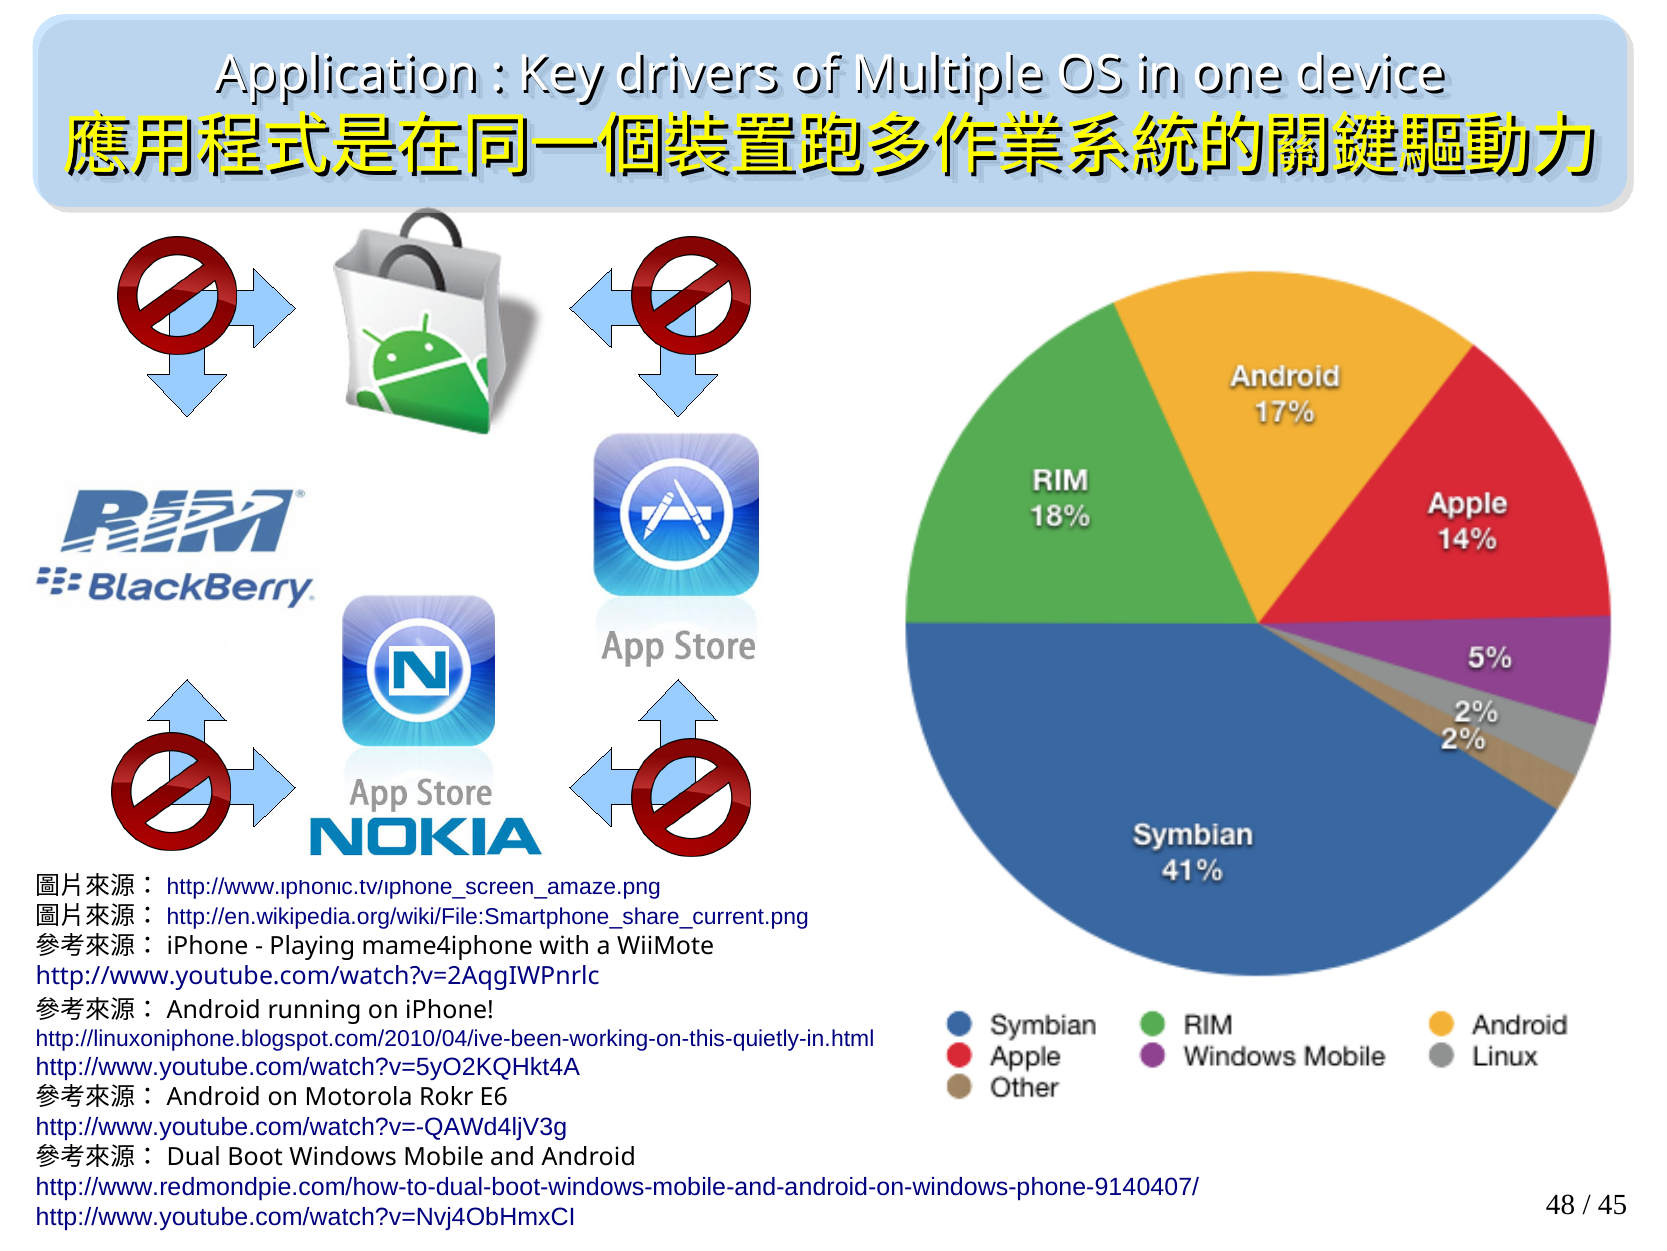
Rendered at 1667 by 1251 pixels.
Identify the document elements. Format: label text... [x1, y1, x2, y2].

text_box [147, 679, 227, 732]
text_box [147, 355, 227, 417]
text_box [638, 355, 718, 417]
picture [631, 738, 751, 857]
text_box Application : Key drivers of Multiple OS in one device 應用程式是在同一個裝置跑多作業系統的關鍵驅動力 [32, 14, 1628, 207]
picture [117, 236, 237, 355]
picture [631, 236, 751, 355]
text_box [638, 679, 718, 738]
text_box [569, 268, 631, 348]
text_box [231, 747, 296, 827]
picture [879, 226, 1651, 1164]
picture [111, 732, 231, 851]
text_box [569, 747, 631, 827]
picture [29, 207, 781, 880]
text_box [237, 268, 296, 348]
text_box 圖片來源：http://www.iphonic.tv/iphone_screen_amaze.png 圖片來源：http://en.wikipedia.org/wiki/File:Smartphone_share_current.png 參考來源：iPhone - Playing mame4iphone with a WiiMote http://www.youtube.com/watch?v=2AqgIWPnrlc 參考來源：Android running on iPhone! http://linuxoniphone.blogspot.com/2010/04/ive-been-working-on-this-quietly-in.html http://www.youtube.com/watch?v=5yO2KQHkt4A 參考來源：Android on Motorola Rokr E6 http://www.youtube.com/watch?v=-QAWd4ljV3g 參考來源：Dual Boot Windows Mobile and Android http://www.redmondpie.com/how-to-dual-boot-windows-mobile-and-android-on-windows-phone-9140407/ http://www.youtube.com/watch?v=Nvj4ObHmxCI [20, 862, 1524, 1234]
